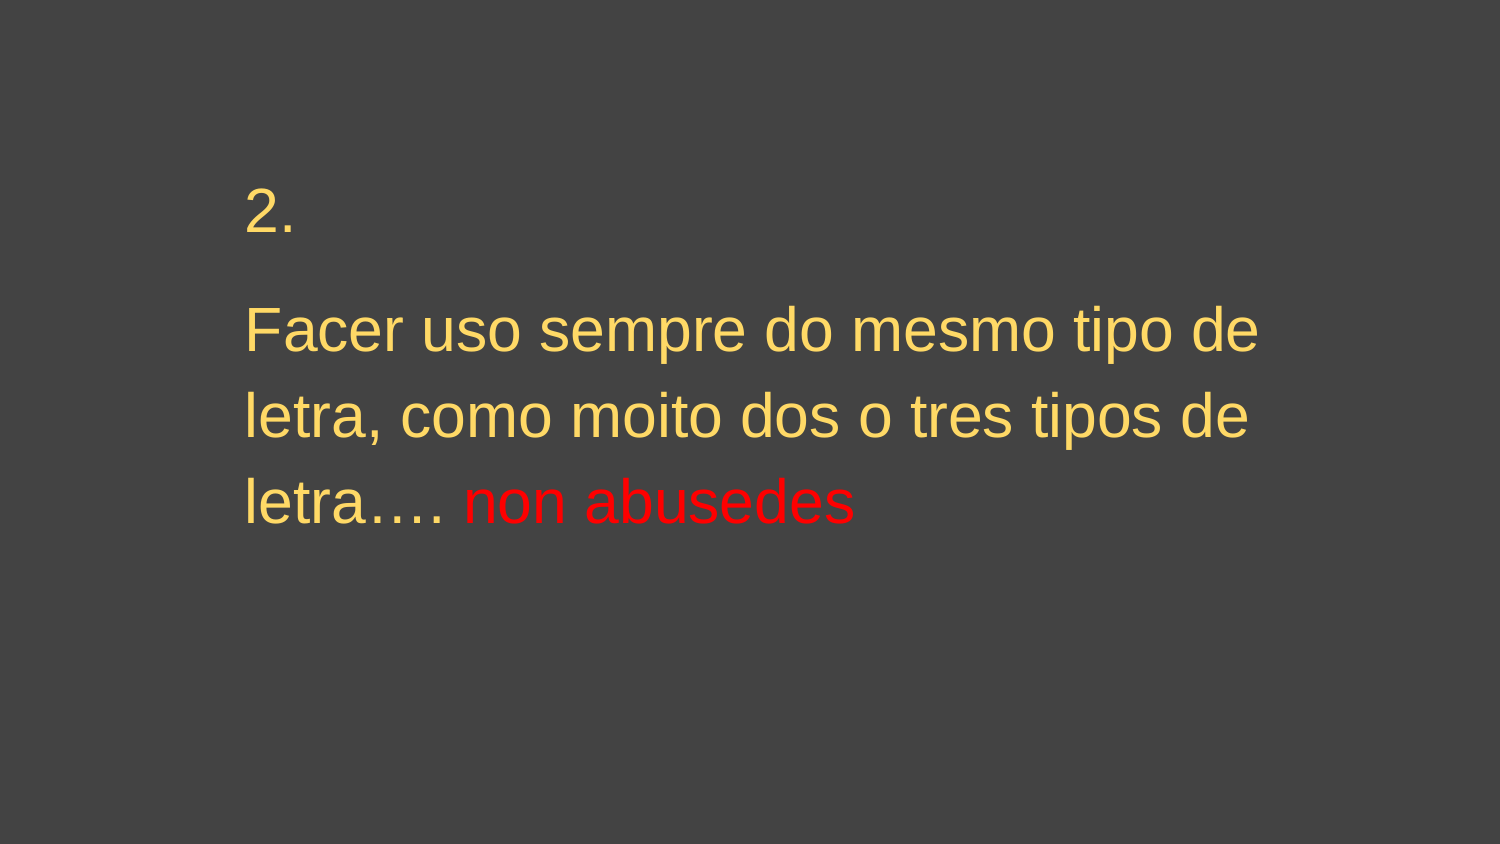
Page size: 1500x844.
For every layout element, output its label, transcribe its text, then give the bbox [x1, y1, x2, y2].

text_box 2. Facer uso sempre do mesmo tipo de letra, como moito dos o tres tipos de letra…. non abusedes [229, 0, 1416, 815]
